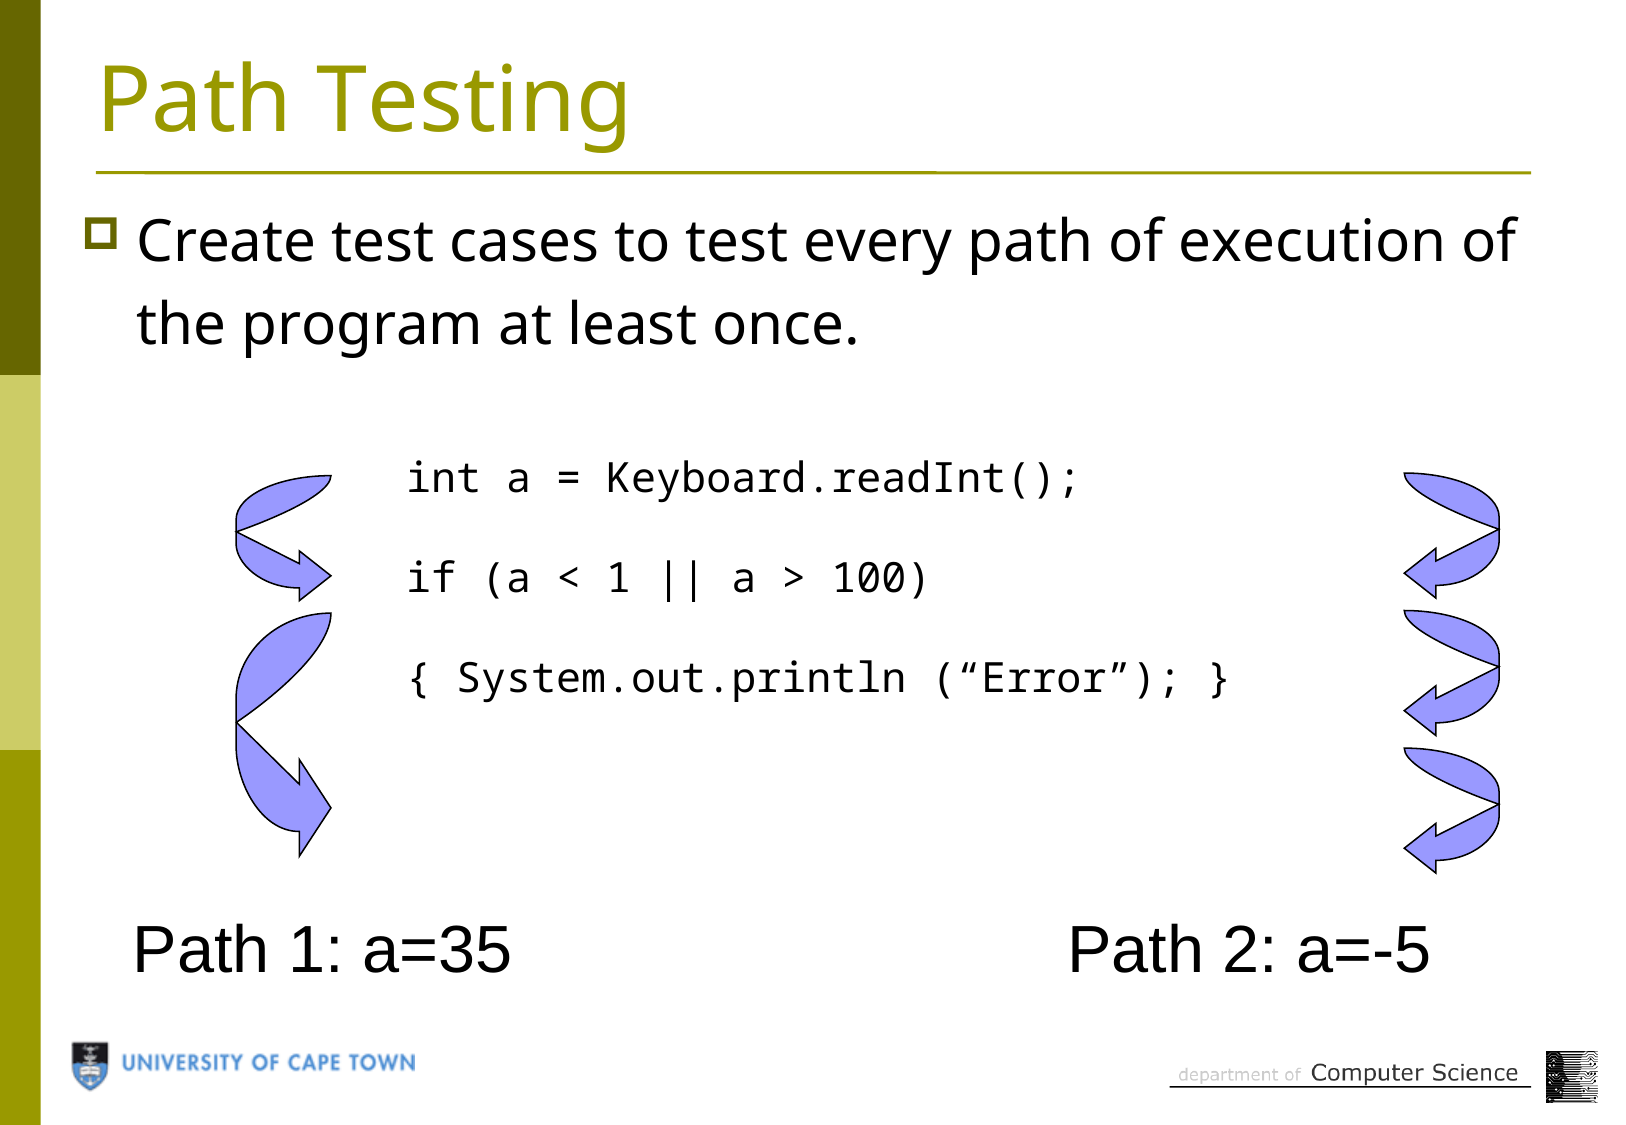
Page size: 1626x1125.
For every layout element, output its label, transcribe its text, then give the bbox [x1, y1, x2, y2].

text_box [236, 475, 331, 601]
title Path Testing [81, 21, 1543, 180]
picture [1169, 1043, 1532, 1091]
text_box Path 2: a=-5 [1052, 898, 1554, 994]
picture [1546, 1051, 1598, 1103]
text_box int a = Keyboard.readInt(); if (a < 1 || a > 100) { System.out.println (“Error”); } [391, 442, 1337, 708]
picture [61, 1024, 415, 1103]
text_box [236, 613, 331, 857]
list Create test cases to test every path of execution of the program at least once. [81, 196, 1543, 991]
